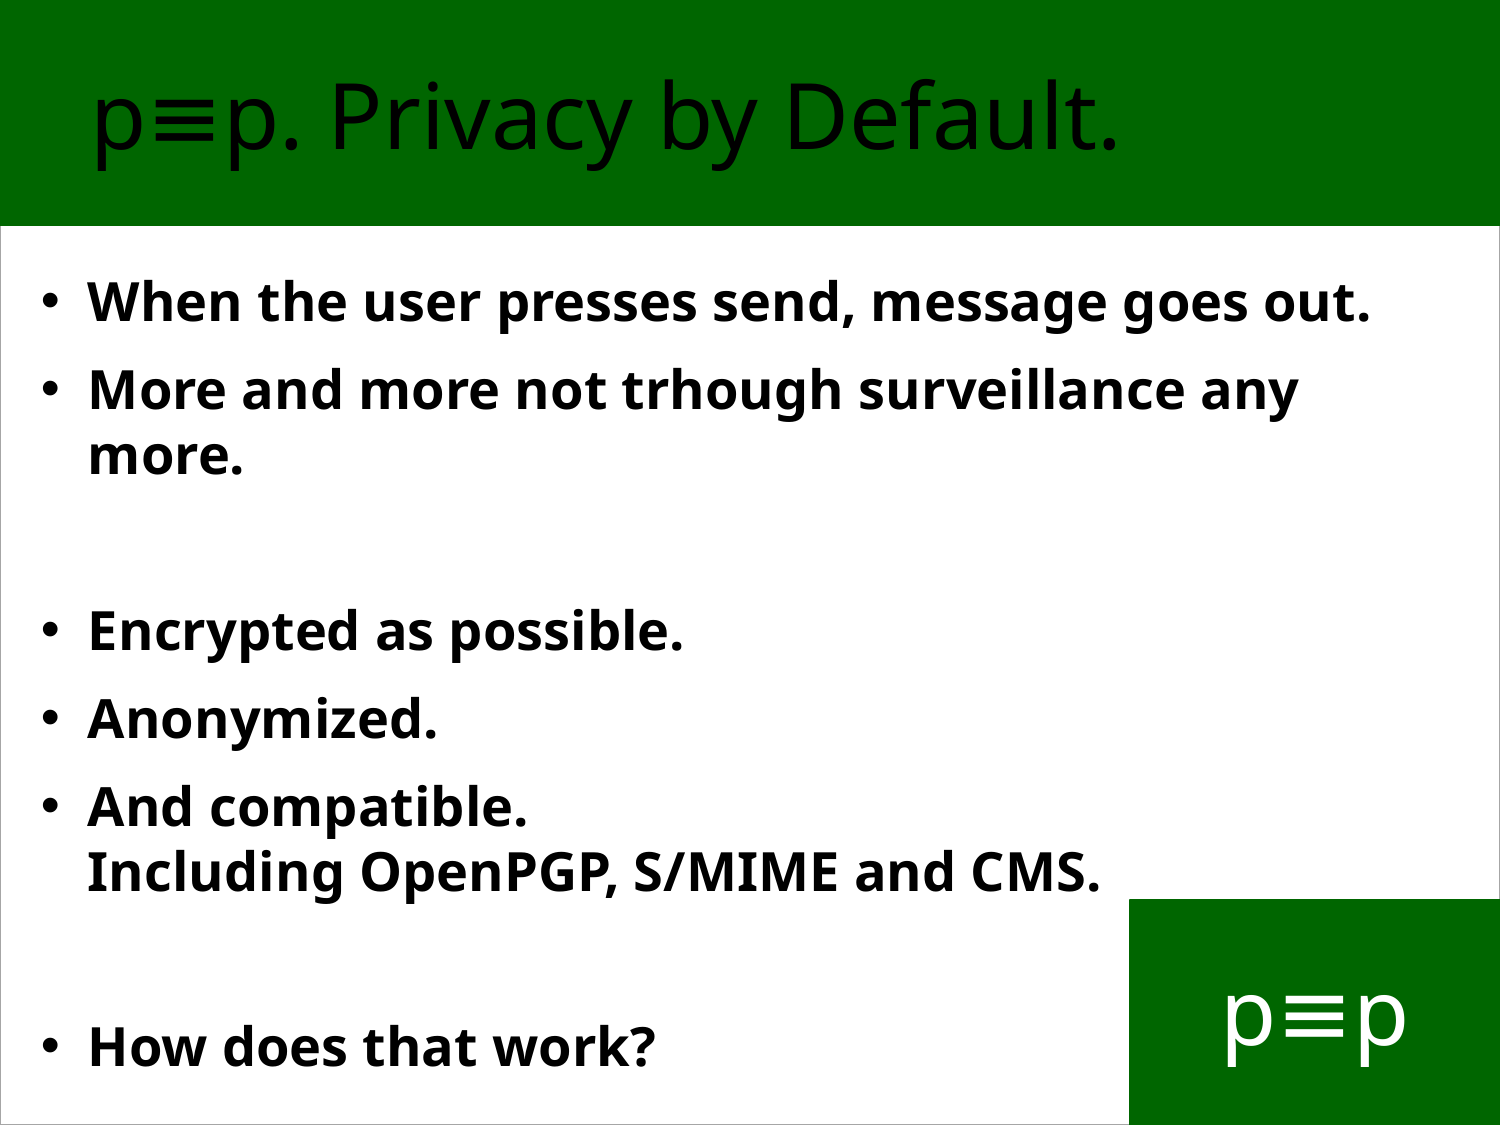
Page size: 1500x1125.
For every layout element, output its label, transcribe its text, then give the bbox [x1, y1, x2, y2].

title p≡p. Privacy by Default. [0, 0, 1500, 225]
text_box p≡p [1130, 899, 1500, 1125]
list When the user presses send, message goes out. More and more not trhough surveillance any more. Encrypted as possible. Anonymized. And compatible. Including OpenPGP, S/MIME and CMS. How does that work? [25, 260, 1404, 1103]
